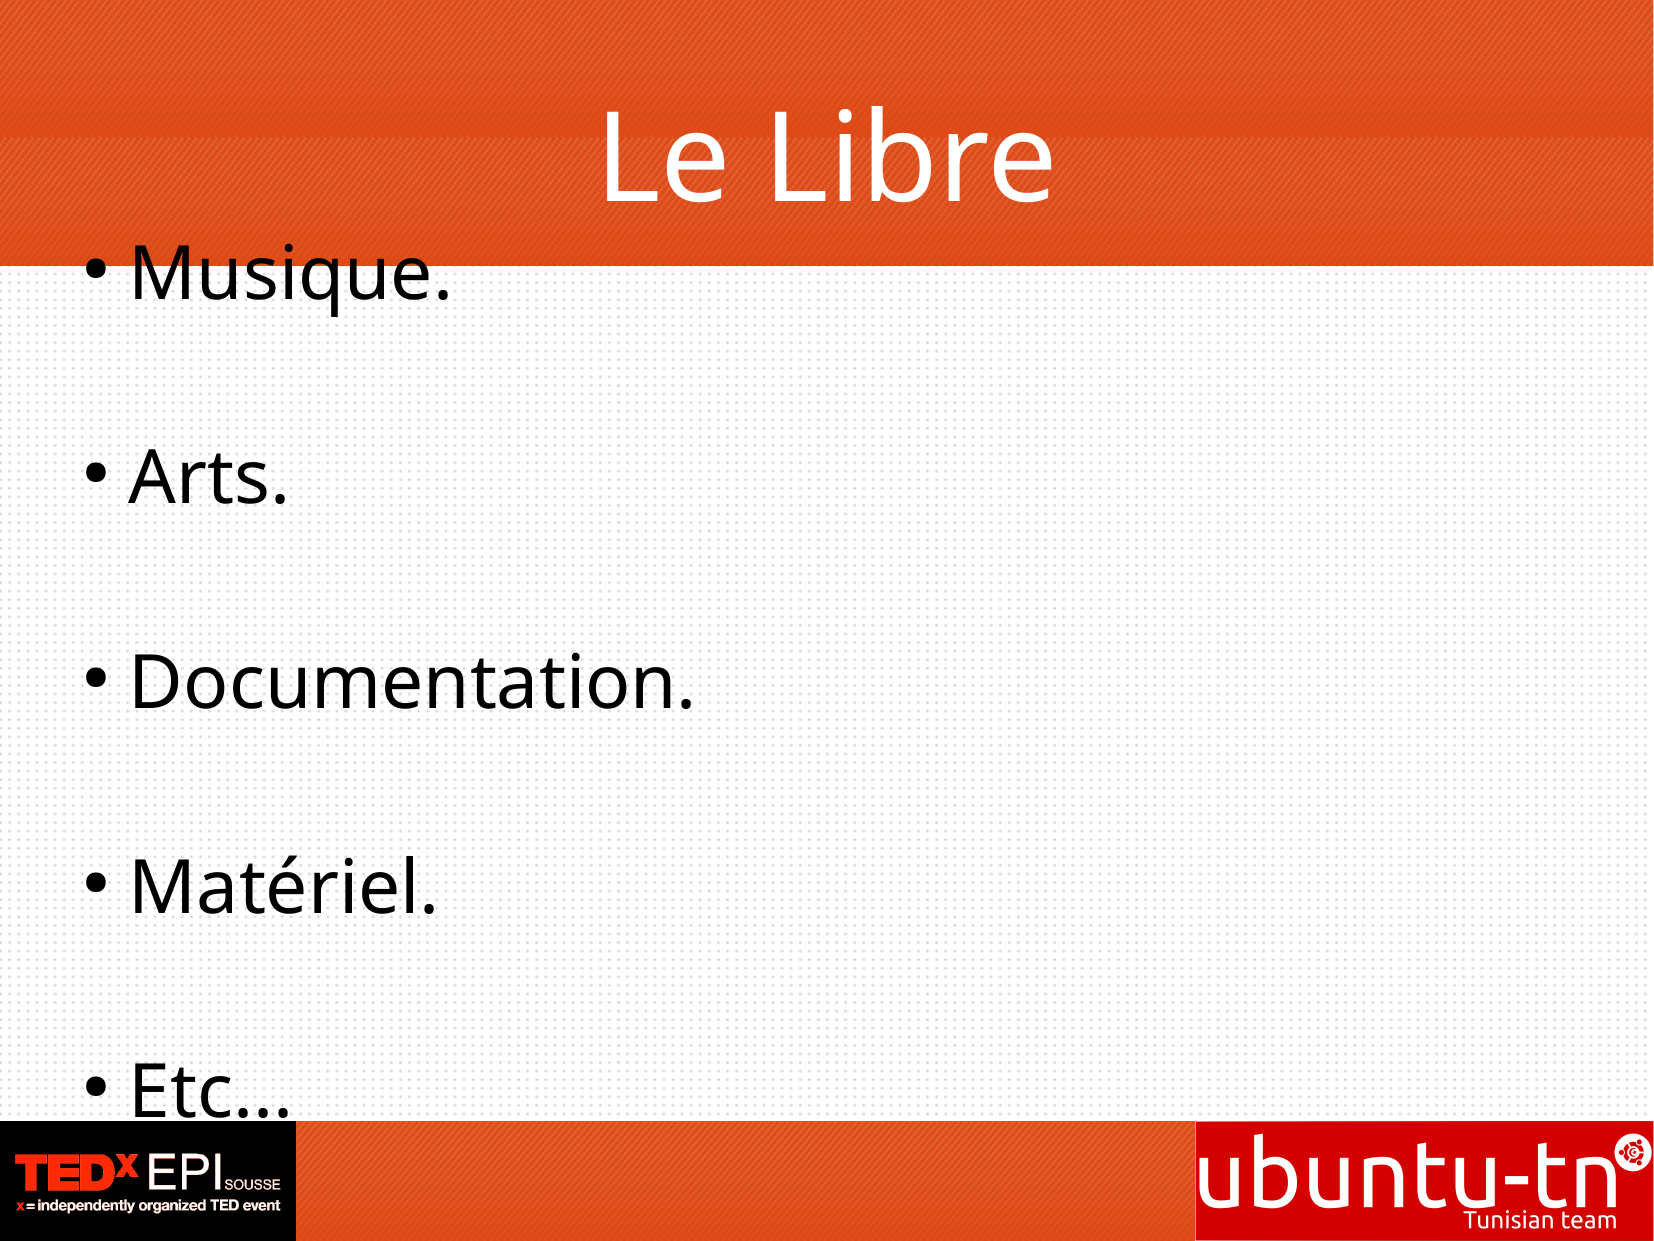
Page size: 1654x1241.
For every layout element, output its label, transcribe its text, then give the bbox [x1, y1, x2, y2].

title Le Libre [82, 49, 1571, 257]
picture [0, 0, 1654, 1241]
subtitle Musique. Arts. Documentation. Matériel. Etc... [82, 300, 1571, 1059]
